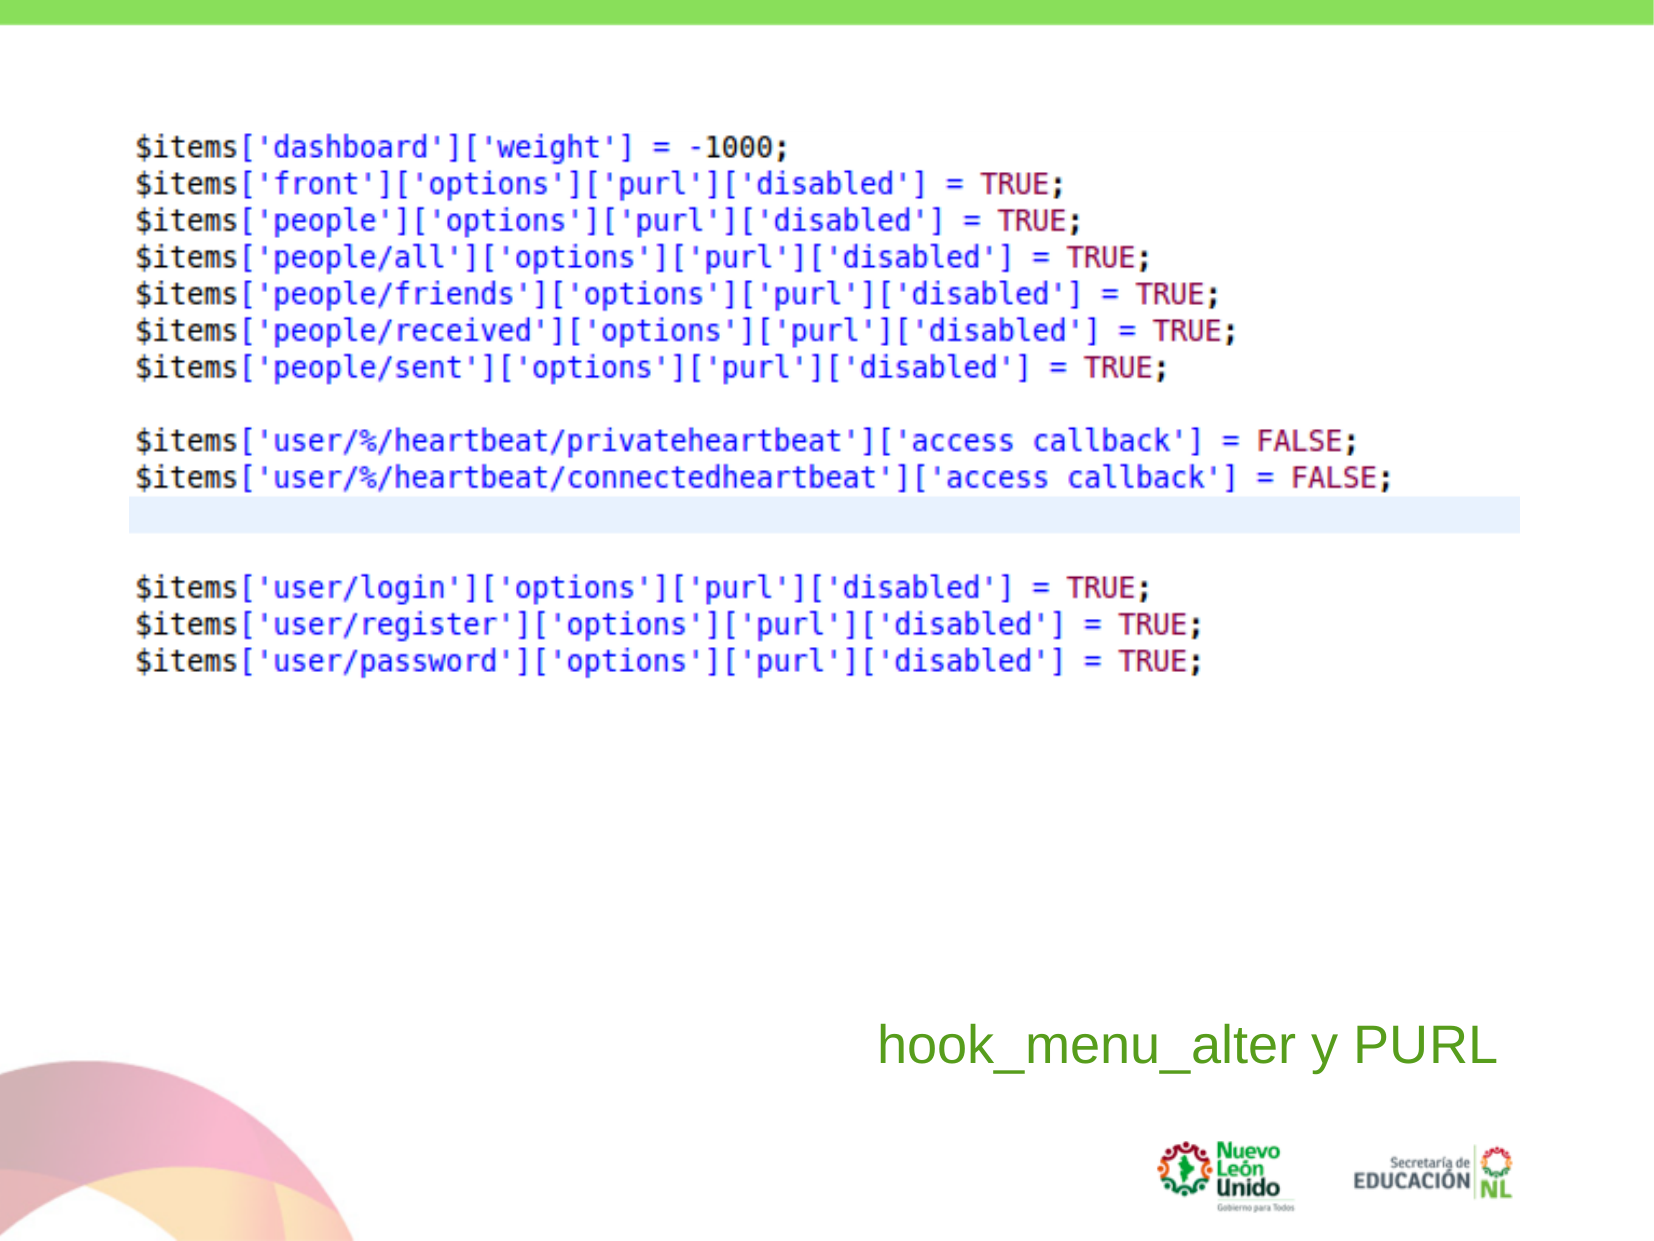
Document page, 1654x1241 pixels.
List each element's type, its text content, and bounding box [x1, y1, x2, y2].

text_box hook_menu_alter y PURL [862, 1006, 1553, 1088]
picture [0, 0, 1654, 1241]
